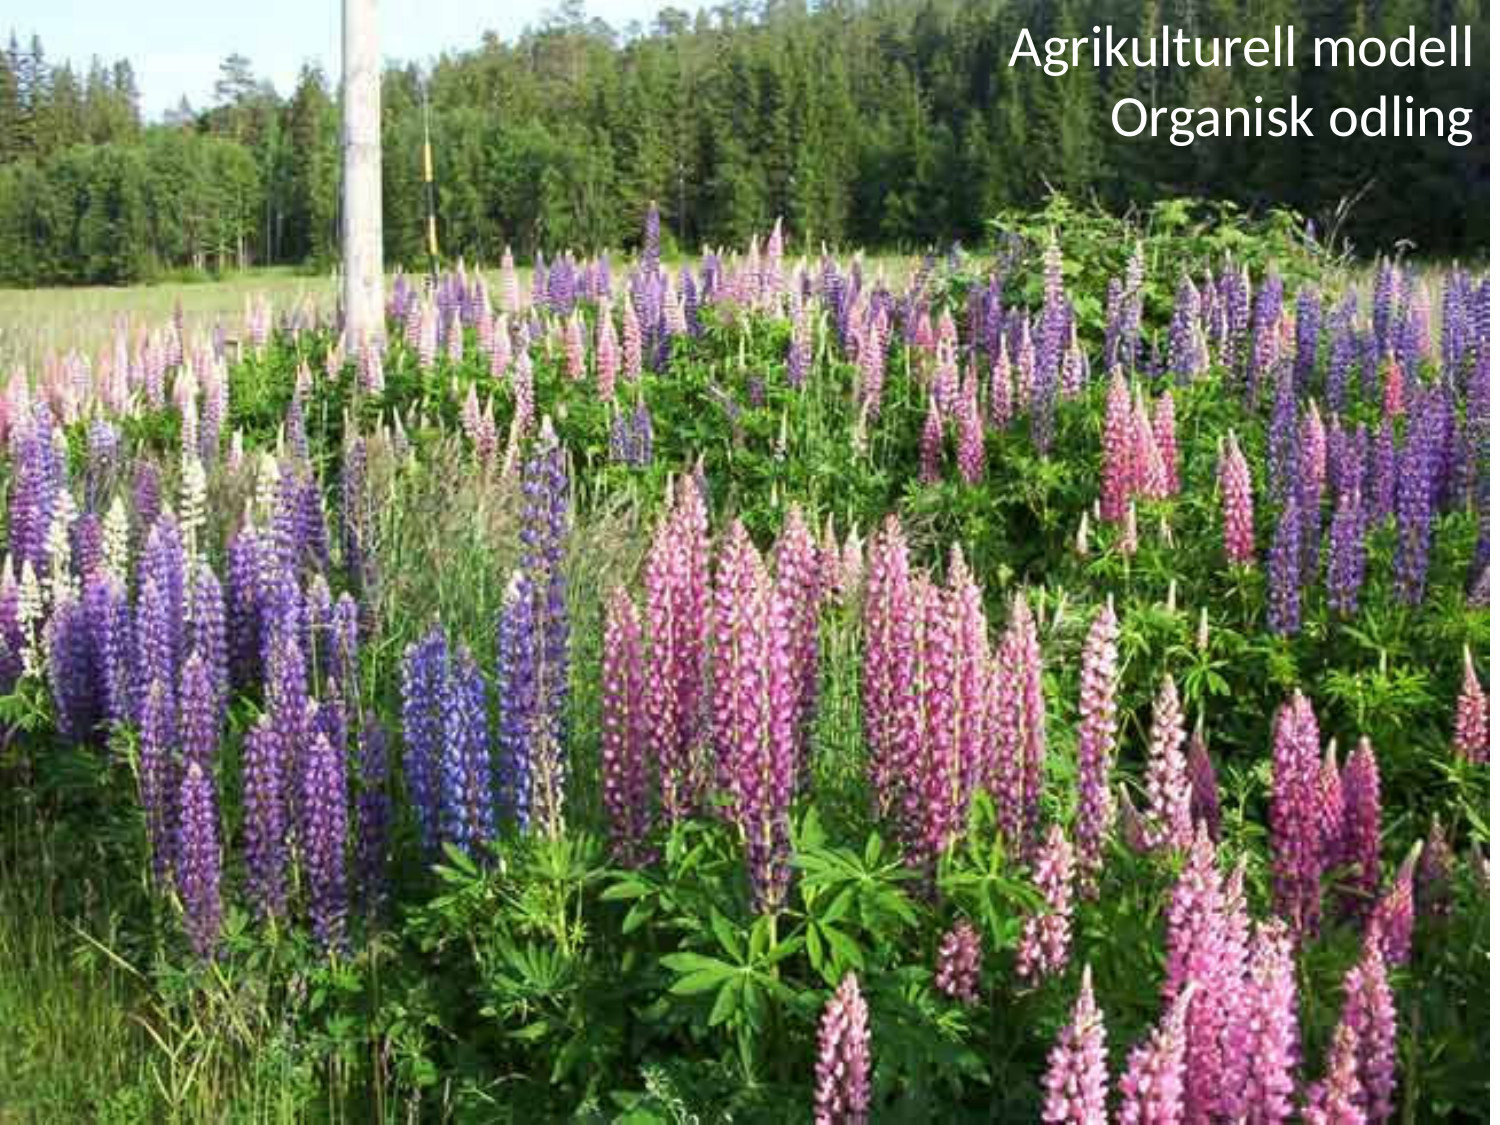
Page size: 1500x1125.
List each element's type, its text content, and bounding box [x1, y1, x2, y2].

picture [0, 0, 1490, 1125]
text_box Agrikulturell modell Organisk odling [739, 1, 1490, 156]
